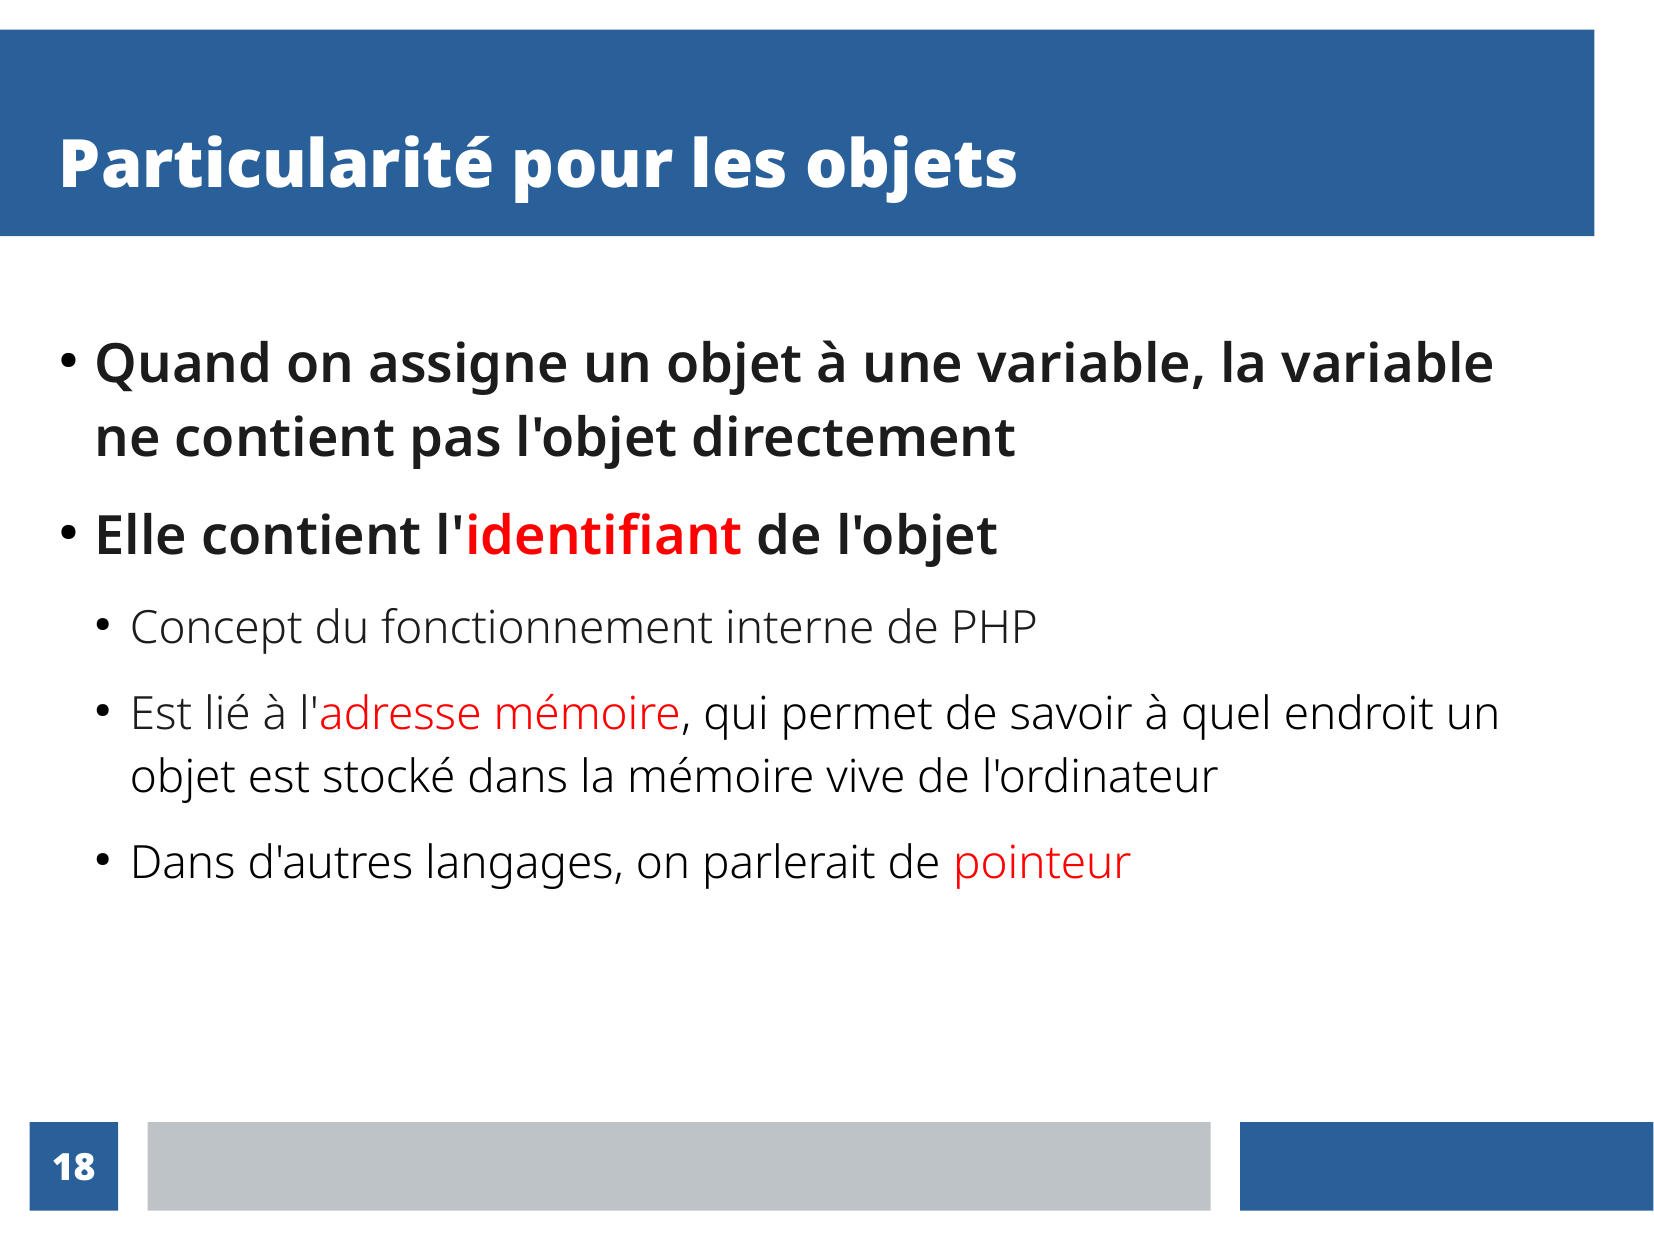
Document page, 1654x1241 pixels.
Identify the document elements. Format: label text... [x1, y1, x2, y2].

list Quand on assigne un objet à une variable, la variable ne contient pas l'objet directement Elle contient l'identifiant de l'objet Concept du fonctionnement interne de PHP Est lié à l'adresse mémoire, qui permet de savoir à quel endroit un objet est stocké dans la mémoire vive de l'ordinateur Dans d'autres langages, on parlerait de pointeur [59, 324, 1565, 1093]
title Particularité pour les objets [59, 59, 1595, 207]
